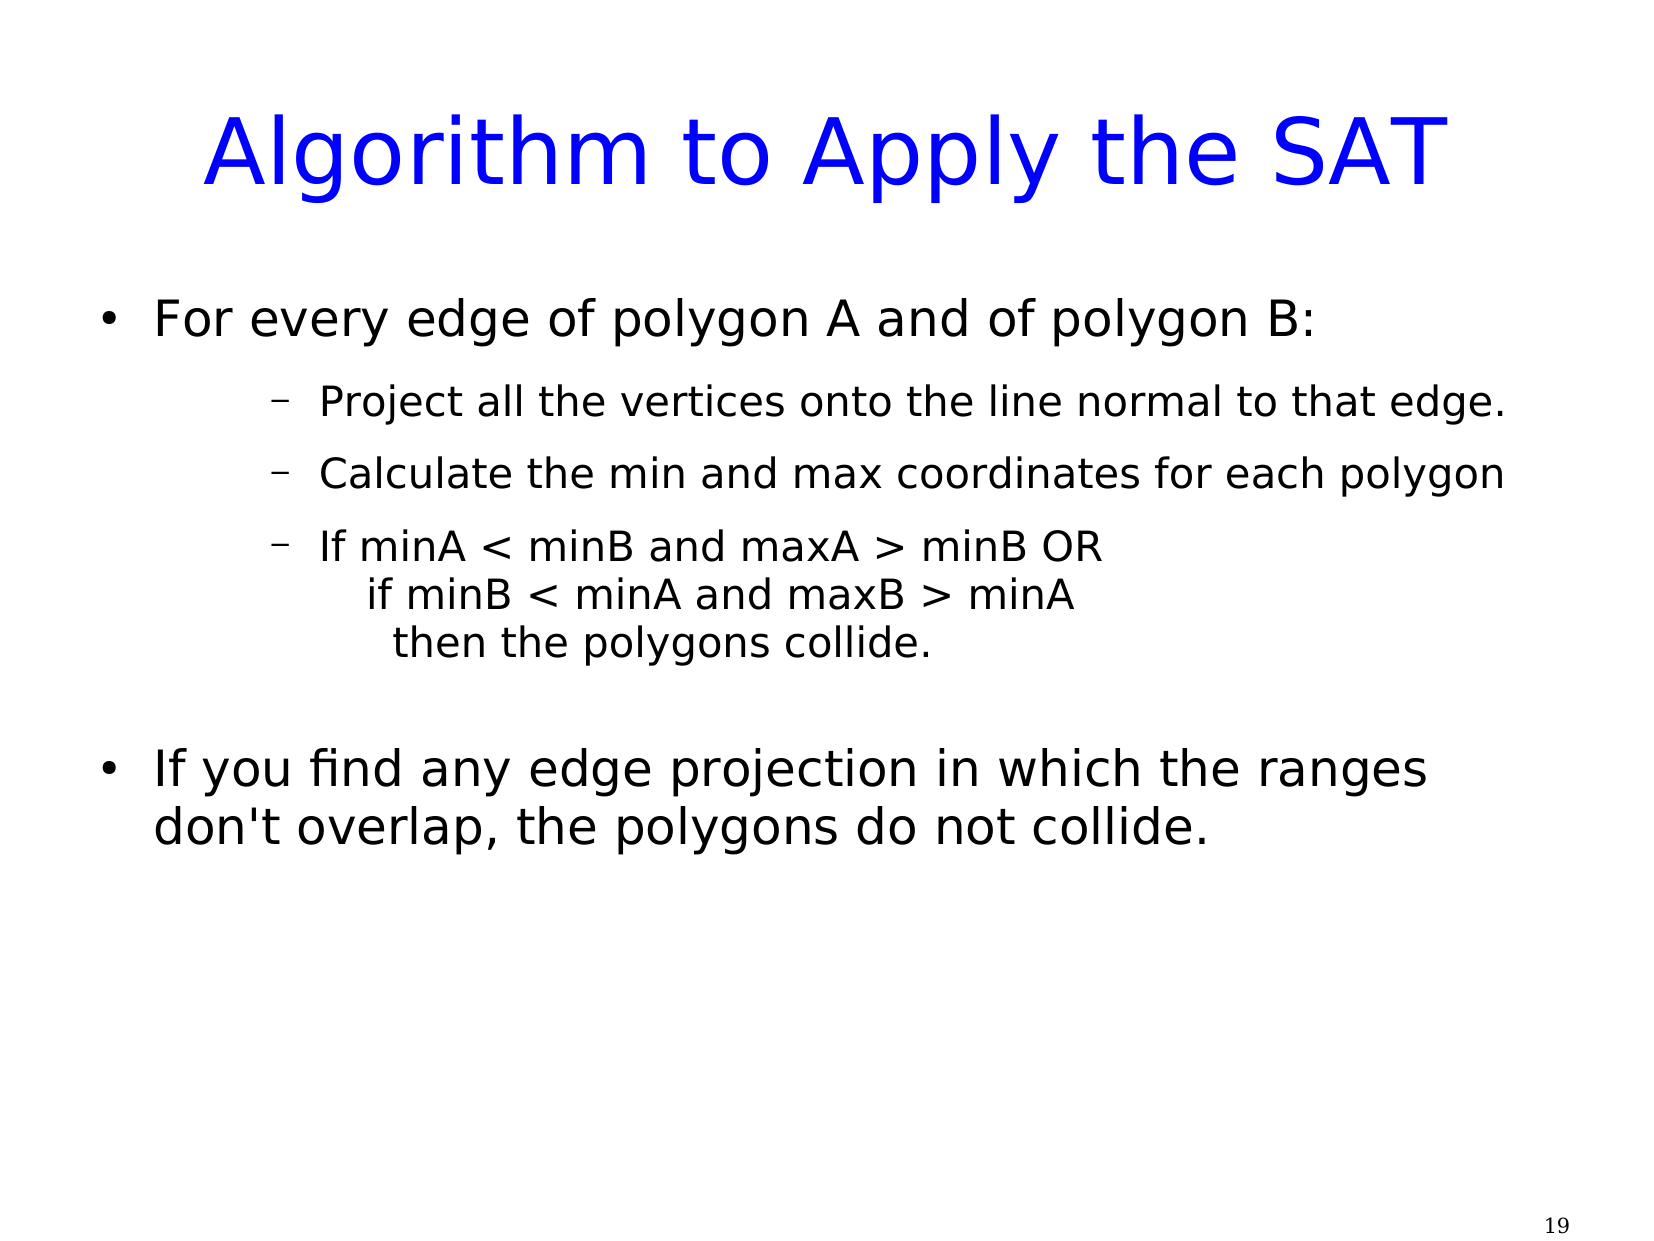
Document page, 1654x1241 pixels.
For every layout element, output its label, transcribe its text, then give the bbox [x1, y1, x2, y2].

list For every edge of polygon A and of polygon B: Project all the vertices onto the line normal to that edge. Calculate the min and max coordinates for each polygon If minA < minB and maxA > minB OR if minB < minA and maxB > minA then the polygons collide. If you find any edge projection in which the ranges don't overlap, the polygons do not collide. [82, 290, 1571, 1095]
title Algorithm to Apply the SAT [82, 49, 1571, 257]
